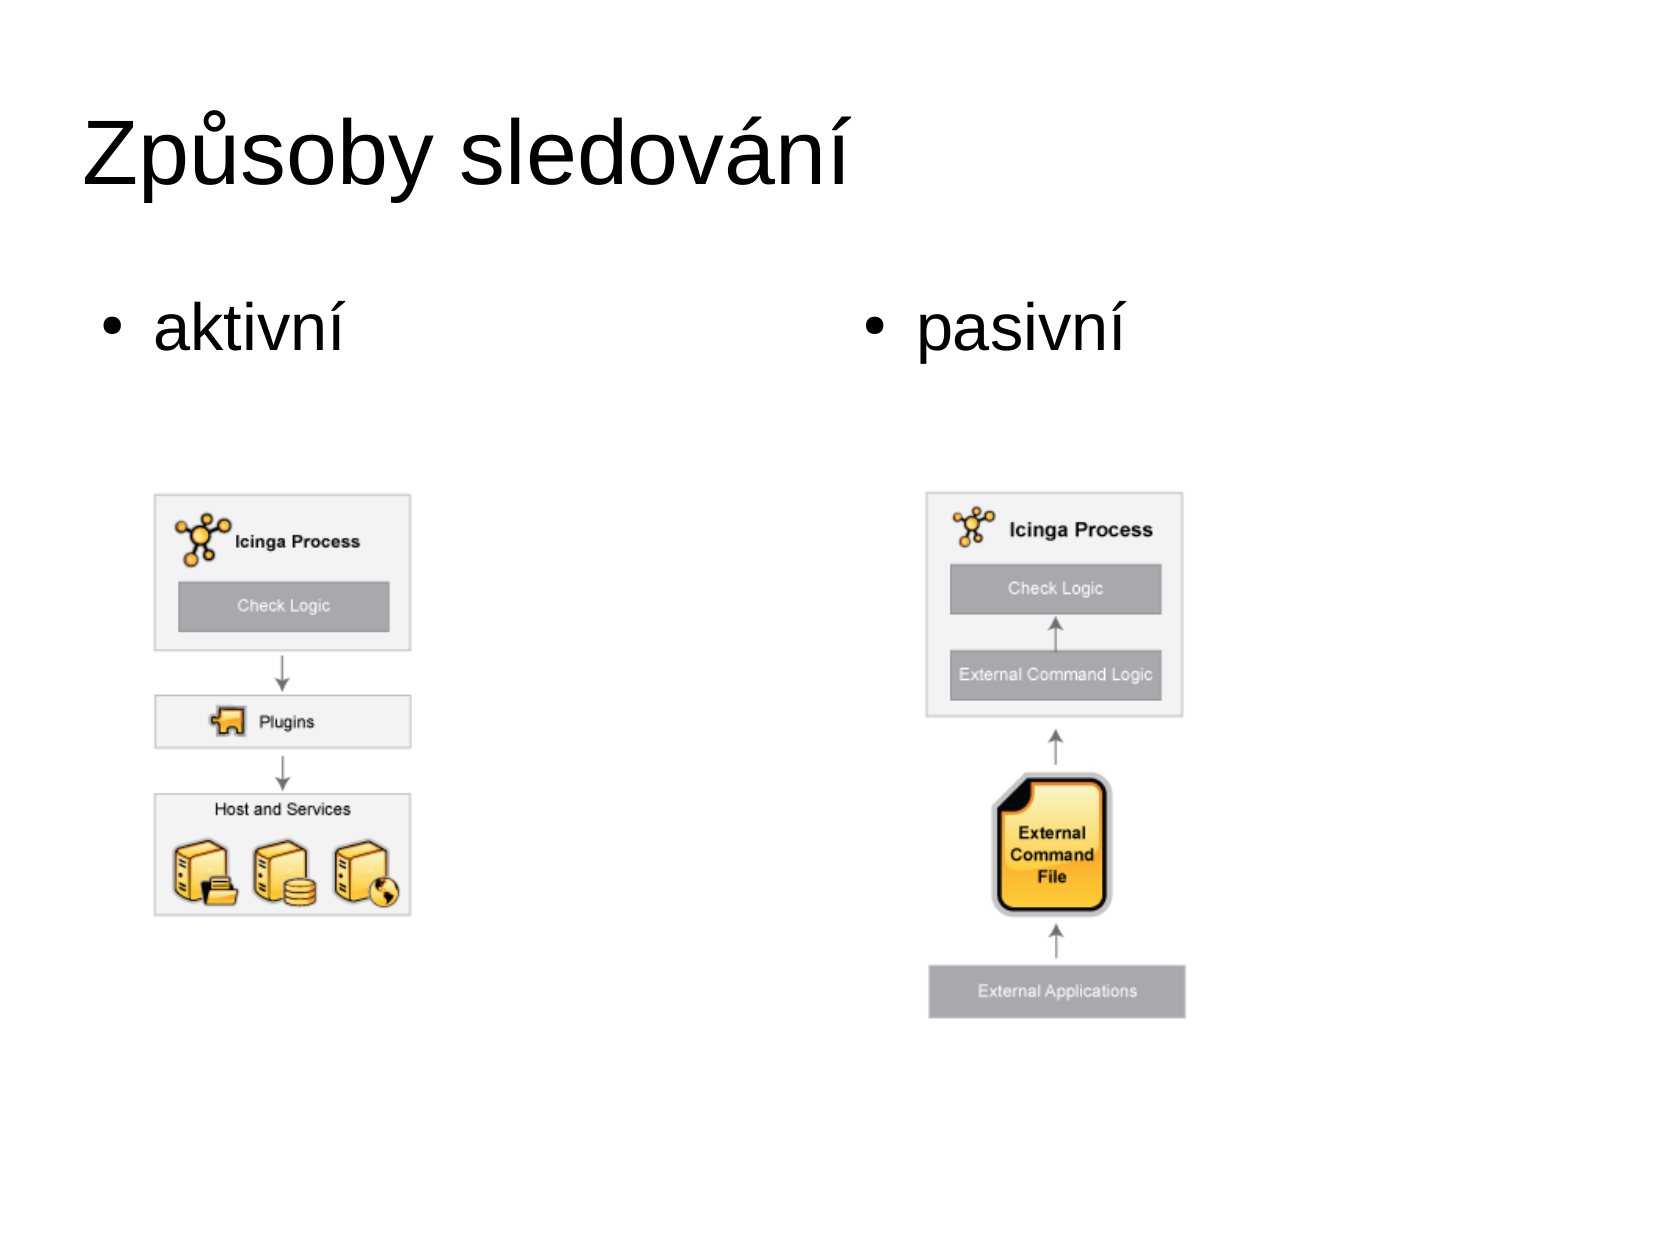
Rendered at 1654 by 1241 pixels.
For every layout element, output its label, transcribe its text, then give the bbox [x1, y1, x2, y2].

list pasivní [845, 290, 1572, 1010]
list aktivní [82, 290, 809, 1010]
picture [894, 477, 1217, 1036]
picture [141, 479, 423, 928]
title Způsoby sledování [82, 68, 1571, 237]
